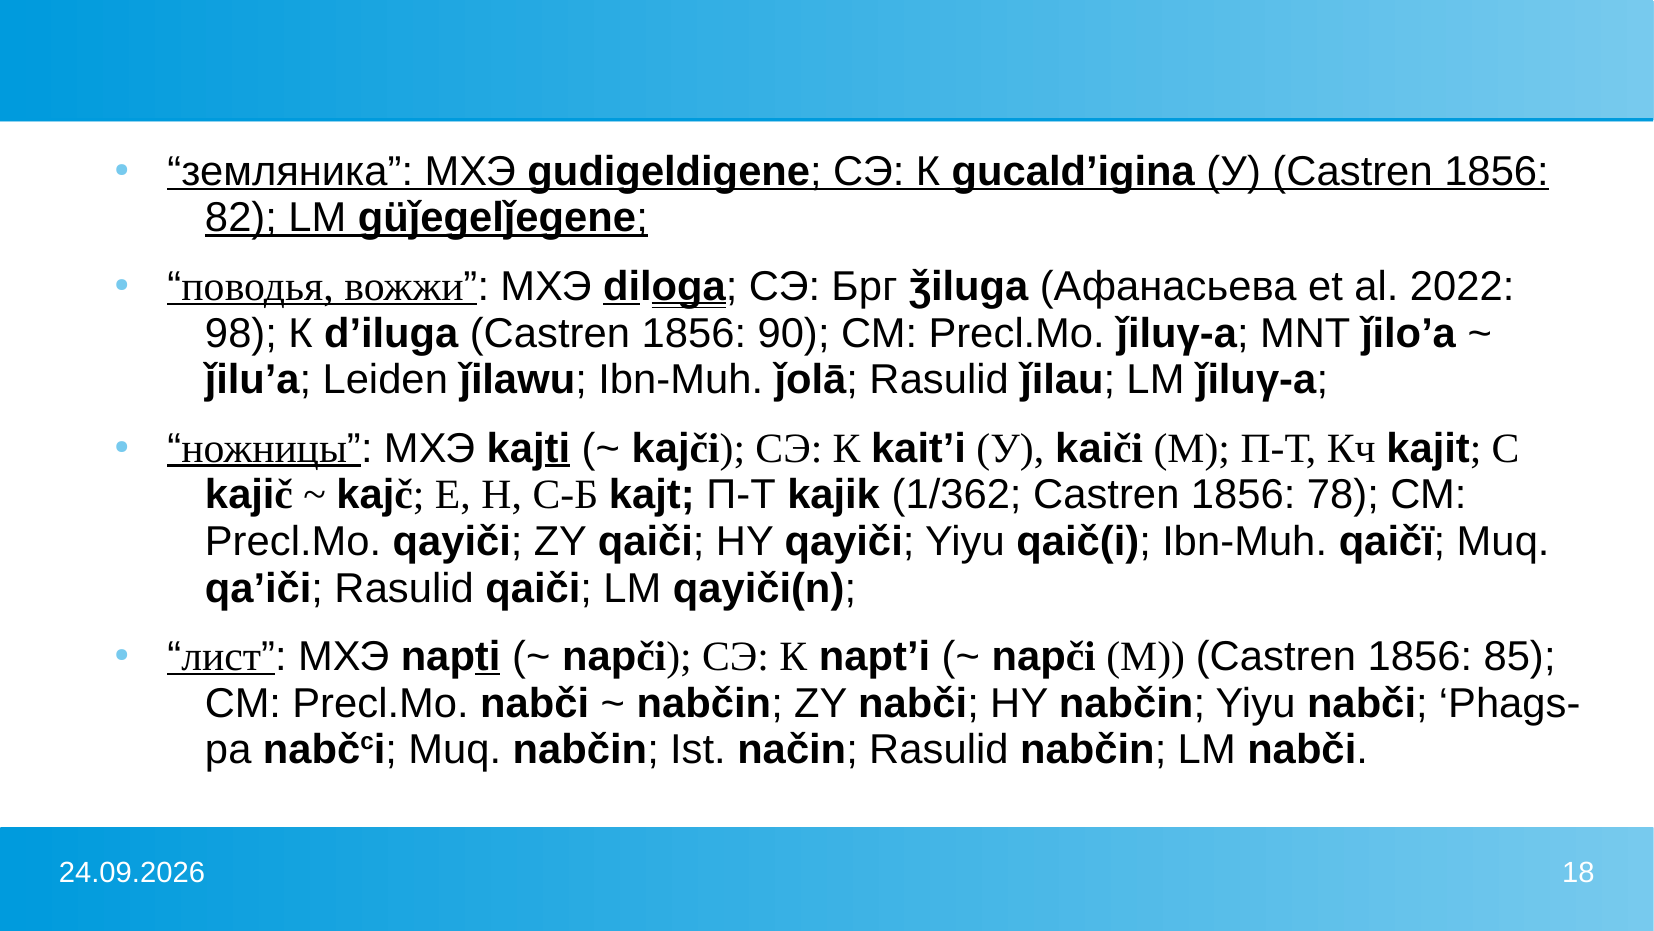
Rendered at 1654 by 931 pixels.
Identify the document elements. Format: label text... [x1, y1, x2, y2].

list “земляника”: МХЭ gudigeldigene; СЭ: К gucald’igina (У) (Castren 1856: 82); LM güǰegelǰegene; “поводья, вожжи”: МХЭ diloga; СЭ: Брг ǯiluga (Афанасьева et al. 2022: 98); К d’iluga (Castren 1856: 90); СМ: Precl.Mo. ǰiluγ-a; MNT ǰilo’a ~ ǰilu’a; Leiden ǰilawu; Ibn-Muh. ǰolā; Rasulid ǰilau; LM ǰiluγ-a; “ножницы”: МХЭ kajti (~ kajči); СЭ: К kait’i (У), kaiči (М); П-Т, Кч kajit; С kajič ~ kajč; Е, Н, С-Б kajt; П-Т kajik (1/362; Castren 1856: 78); СМ: Precl.Mo. qayiči; ZY qaiči; HY qayiči; Yiyu qaič(i); Ibn-Muh. qaičï; Muq. qa’iči; Rasulid qaiči; LM qayiči(n); “лист”: МХЭ napti (~ napči); СЭ: К napt’i (~ napči (М)) (Castren 1856: 85); СМ: Precl.Mo. nabči ~ nabčin; ZY nabči; HY nabčin; Yiyu nabči; ‘Phags-pa nabčci; Muq. nabčin; Ist. način; Rasulid nabčin; LM nabči. [59, 147, 1595, 739]
